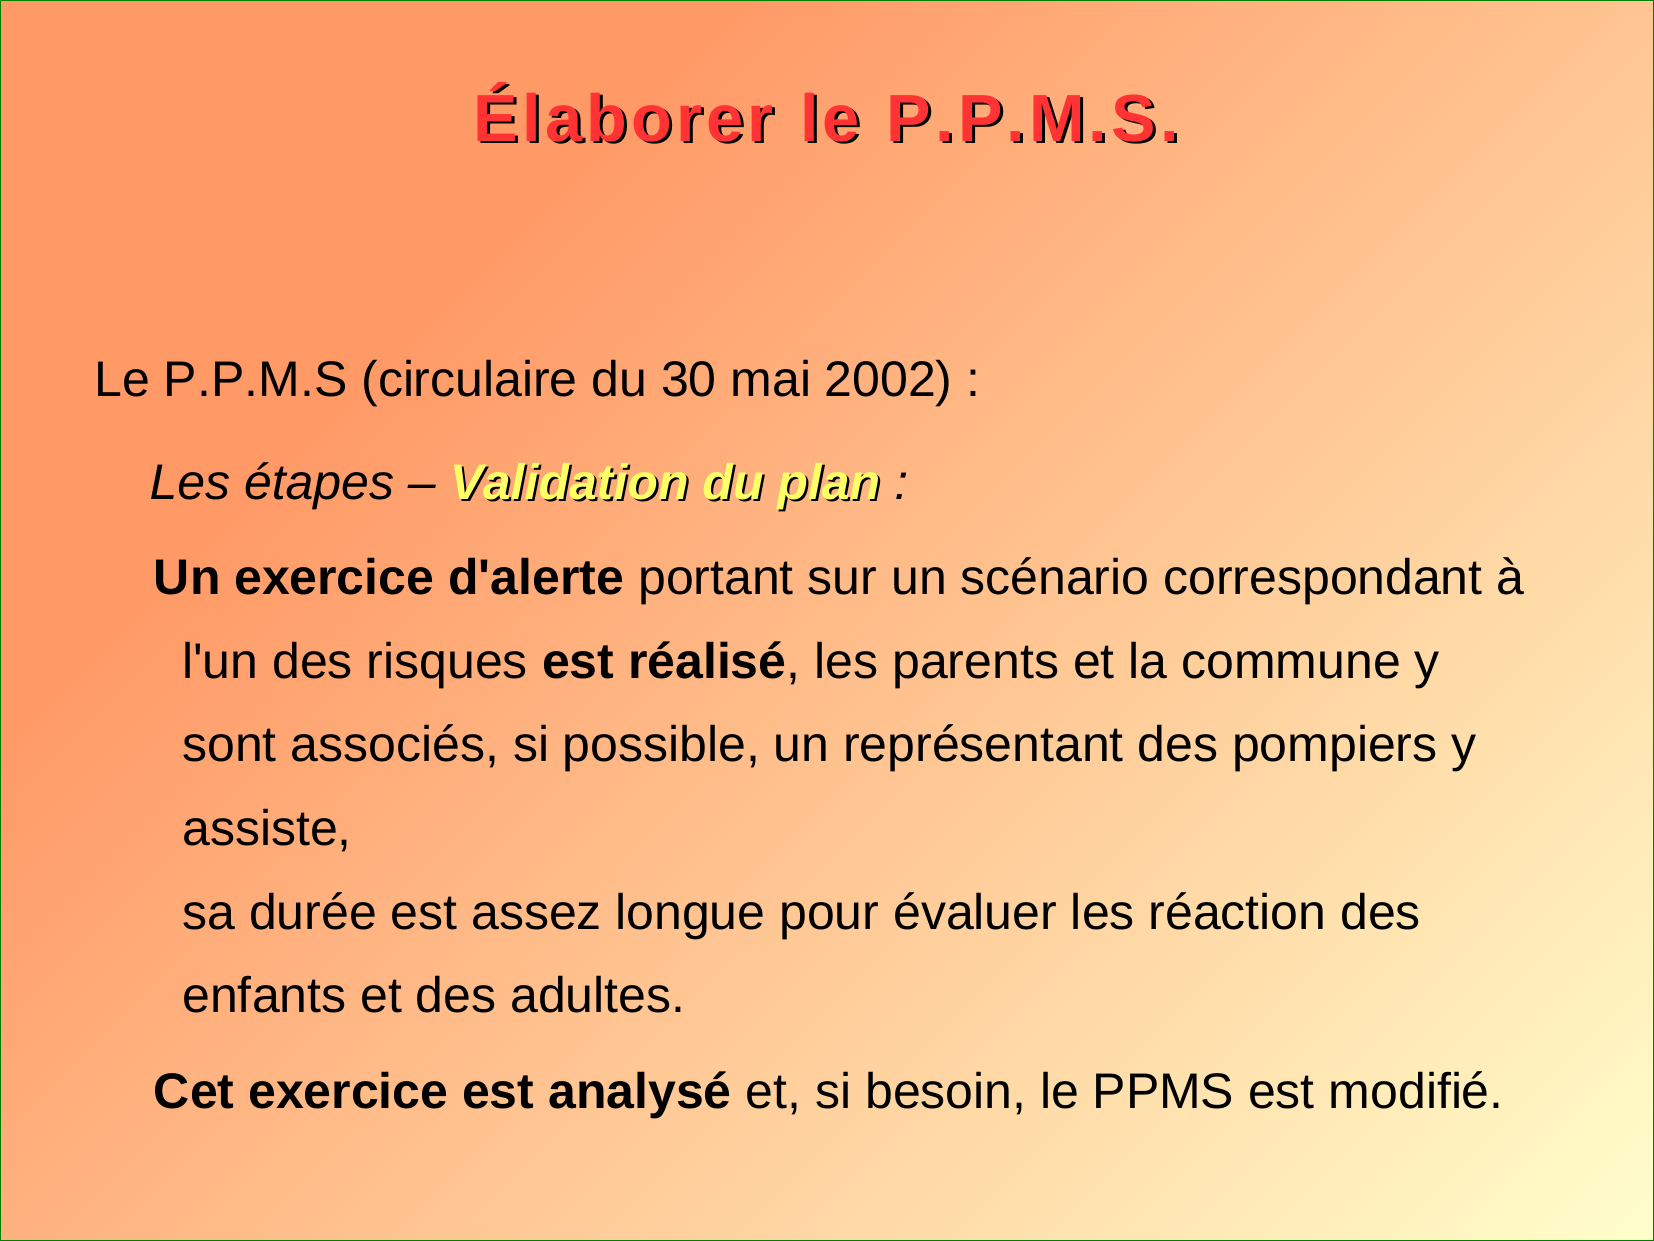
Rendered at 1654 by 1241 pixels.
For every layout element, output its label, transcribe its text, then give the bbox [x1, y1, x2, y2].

text_box Le P.P.M.S (circulaire du 30 mai 2002) : Les étapes – Validation du plan : Un exercice d'alerte portant sur un scénario correspondant à l'un des risques est réalisé, les parents et la commune y sont associés, si possible, un représentant des pompiers y assiste, sa durée est assez longue pour évaluer les réaction des enfants et des adultes. Cet exercice est analysé et, si besoin, le PPMS est modifié. [88, 253, 1536, 1217]
text_box [0, 0, 1654, 1241]
title Élaborer le P.P.M.S. [120, 29, 1533, 207]
